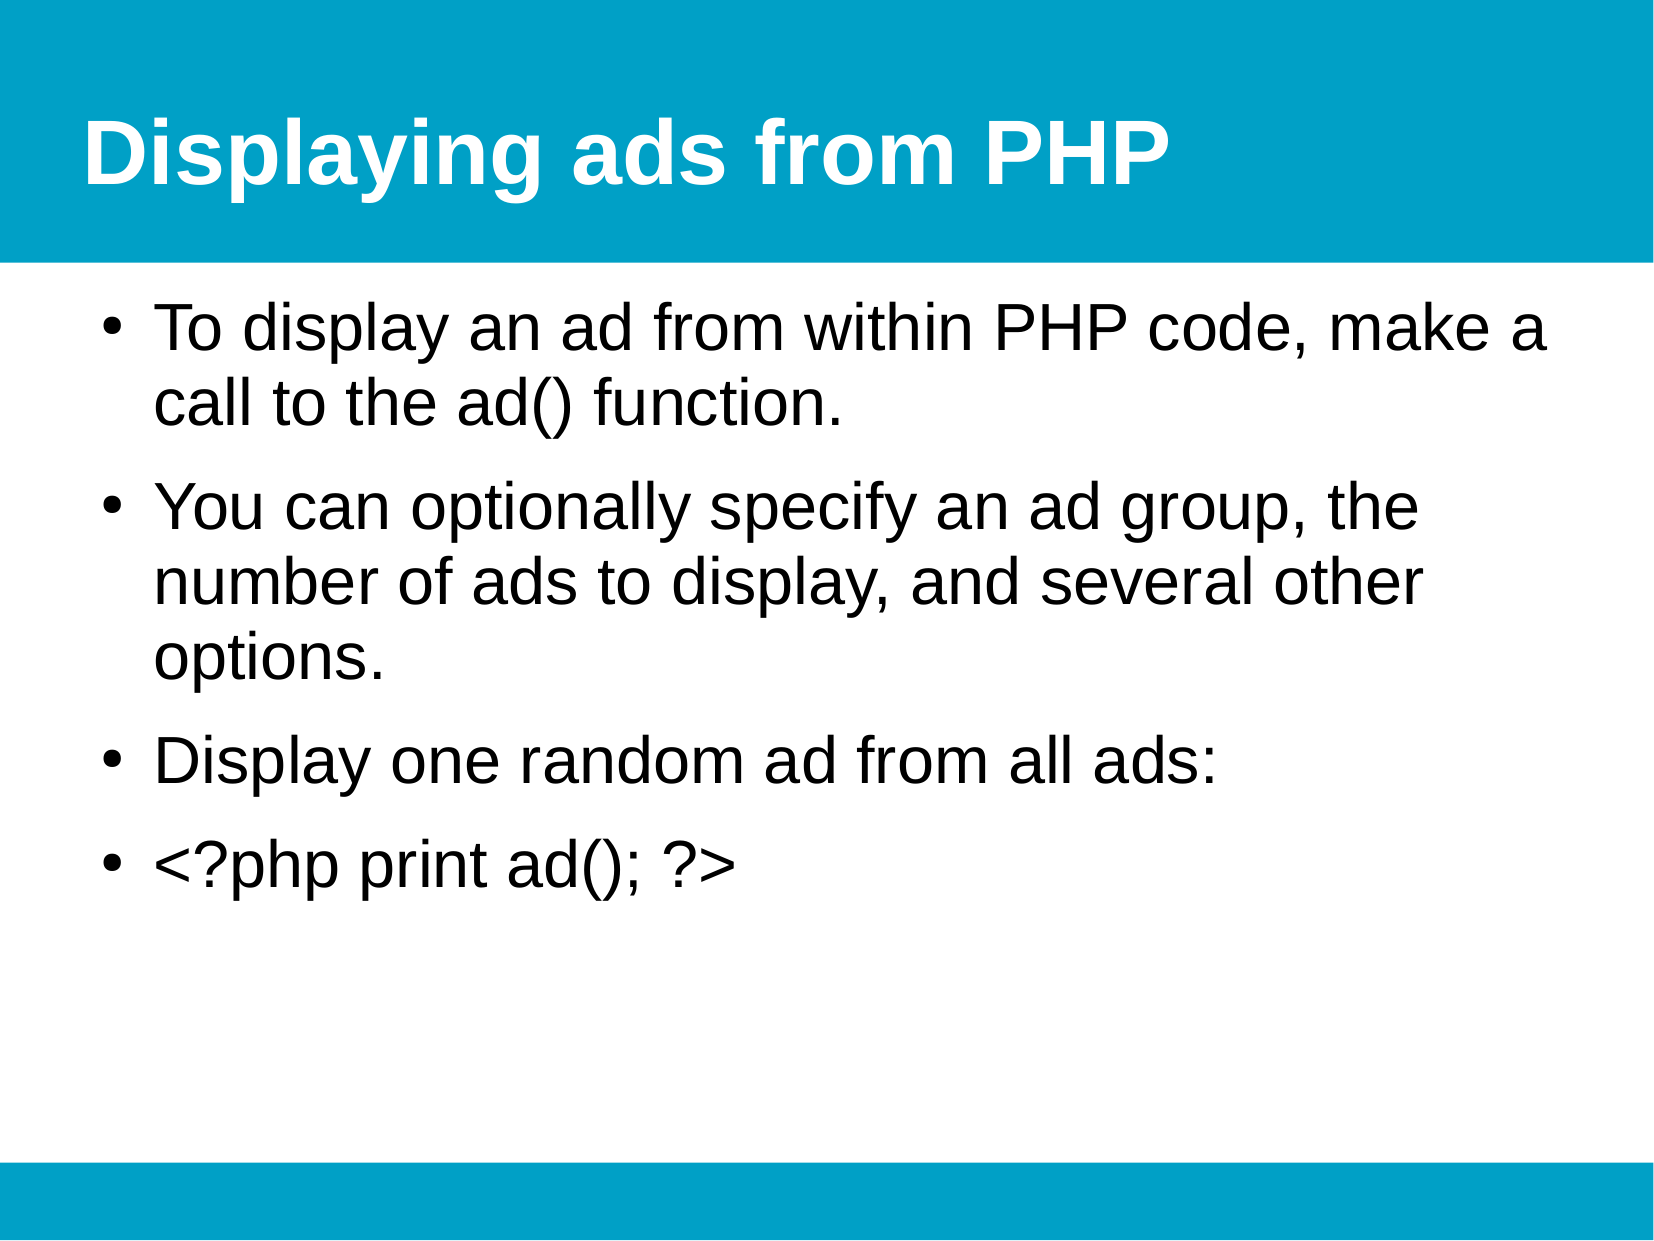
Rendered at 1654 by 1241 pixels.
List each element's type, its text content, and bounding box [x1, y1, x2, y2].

title Displaying ads from PHP [82, 56, 1571, 250]
list To display an ad from within PHP code, make a call to the ad() function. You can optionally specify an ad group, the number of ads to display, and several other options. Display one random ad from all ads: <?php print ad(); ?> [82, 290, 1571, 1094]
